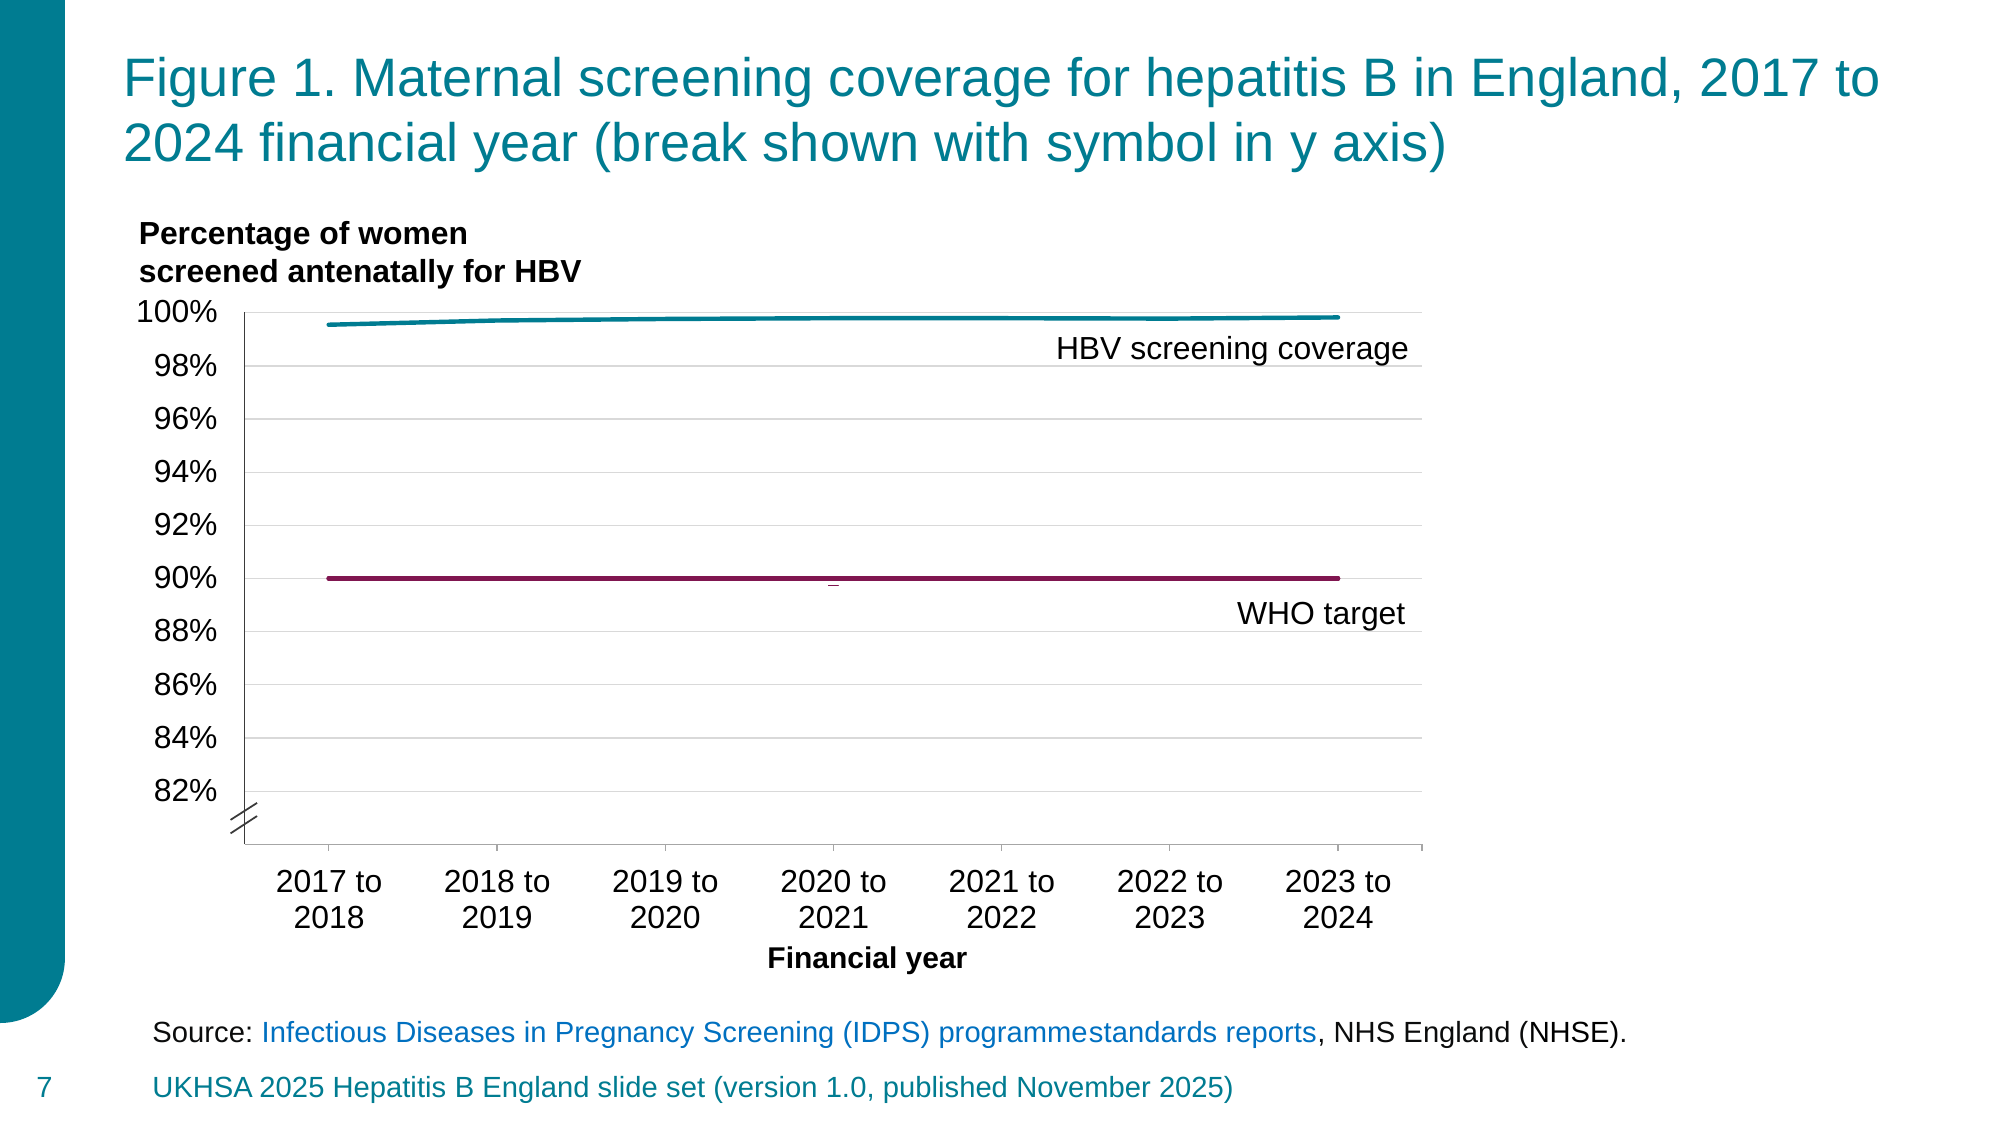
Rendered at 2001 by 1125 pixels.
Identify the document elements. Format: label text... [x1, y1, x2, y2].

title Figure 1. Maternal screening coverage for hepatitis B in England, 2017 to 2024 financial year (break shown with symbol in y axis) [108, 5, 1934, 174]
text_box UKHSA 2025 Hepatitis B England slide set (version 1.0, published November 2025) [137, 1056, 1780, 1116]
text_box Source: Infectious Diseases in Pregnancy Screening (IDPS) programme standards reports, NHS England (NHSE). [137, 1006, 1701, 1056]
picture [119, 198, 1505, 979]
text_box [21, 1056, 120, 1117]
